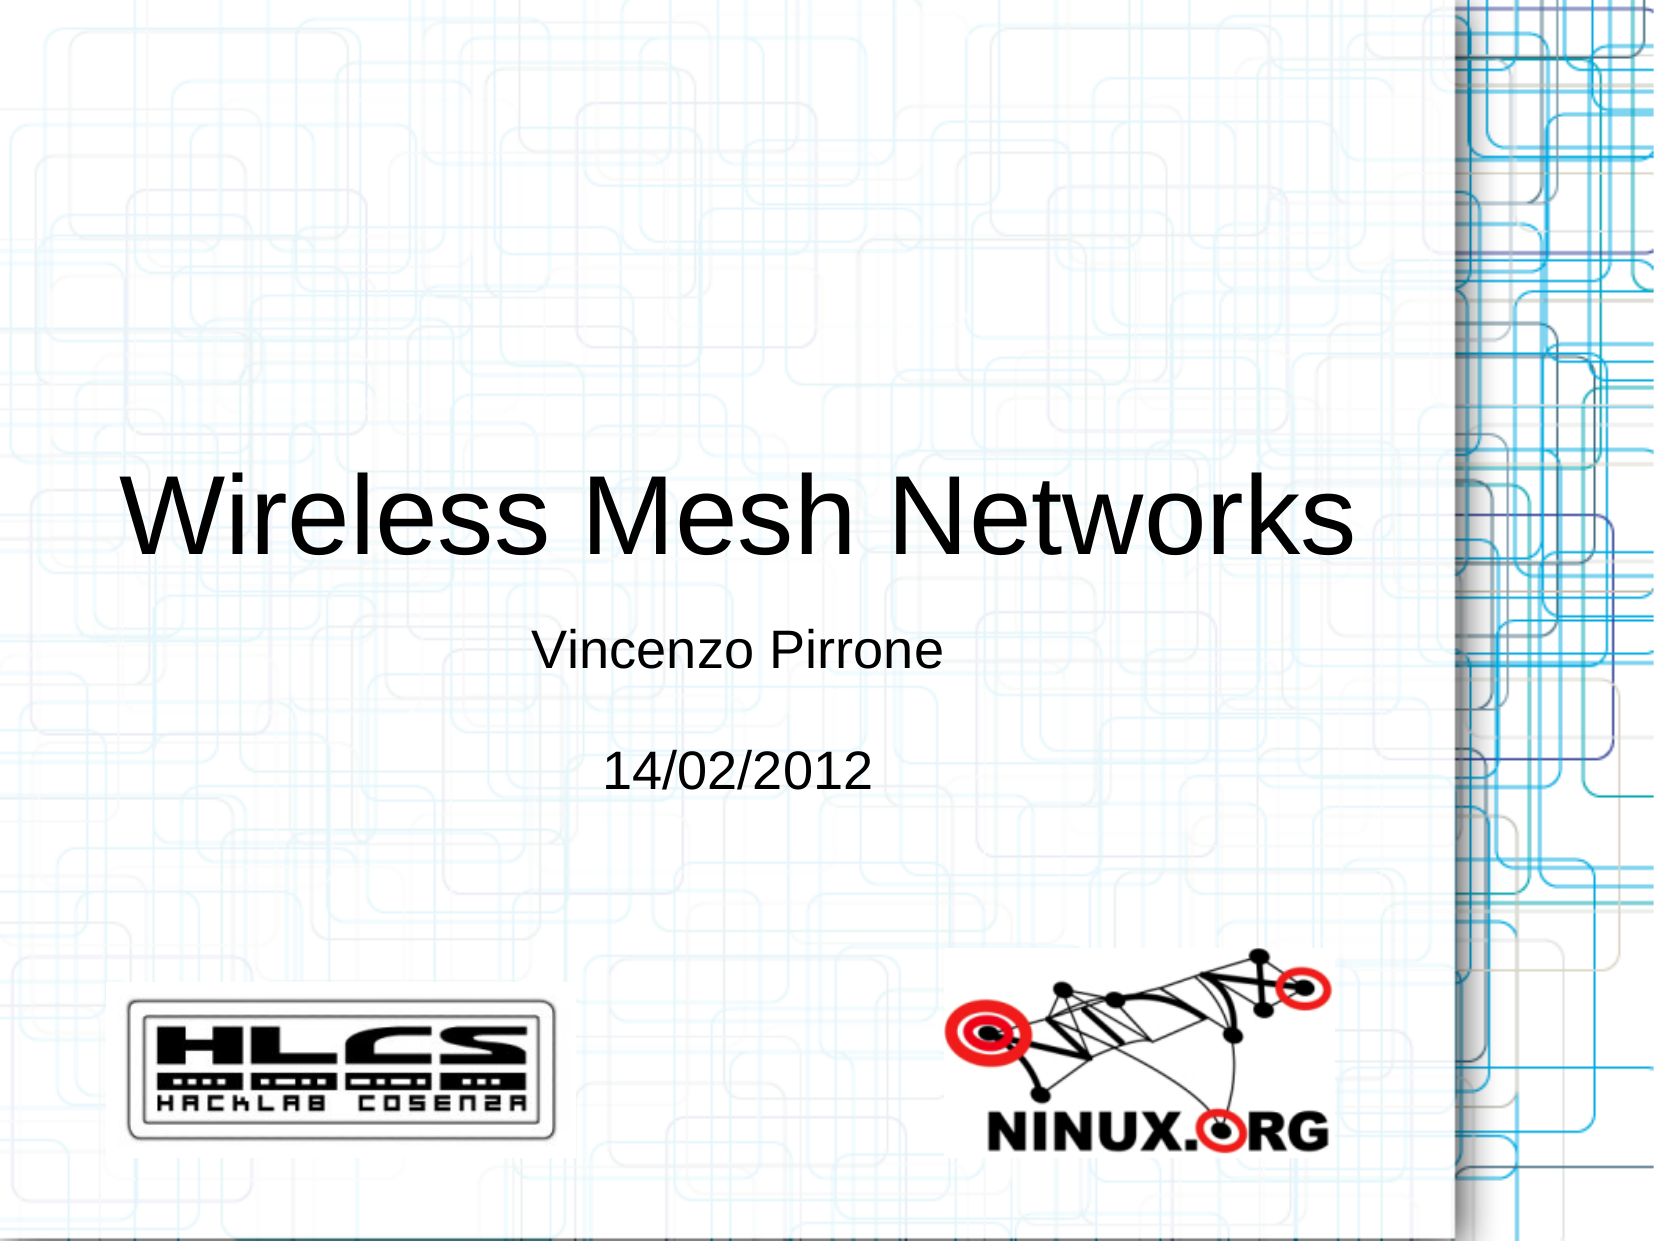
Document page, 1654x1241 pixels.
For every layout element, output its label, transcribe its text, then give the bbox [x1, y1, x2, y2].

picture [0, 0, 1654, 1241]
subtitle Wireless Mesh Networks Vincenzo Pirrone 14/02/2012 [59, 49, 1418, 1205]
